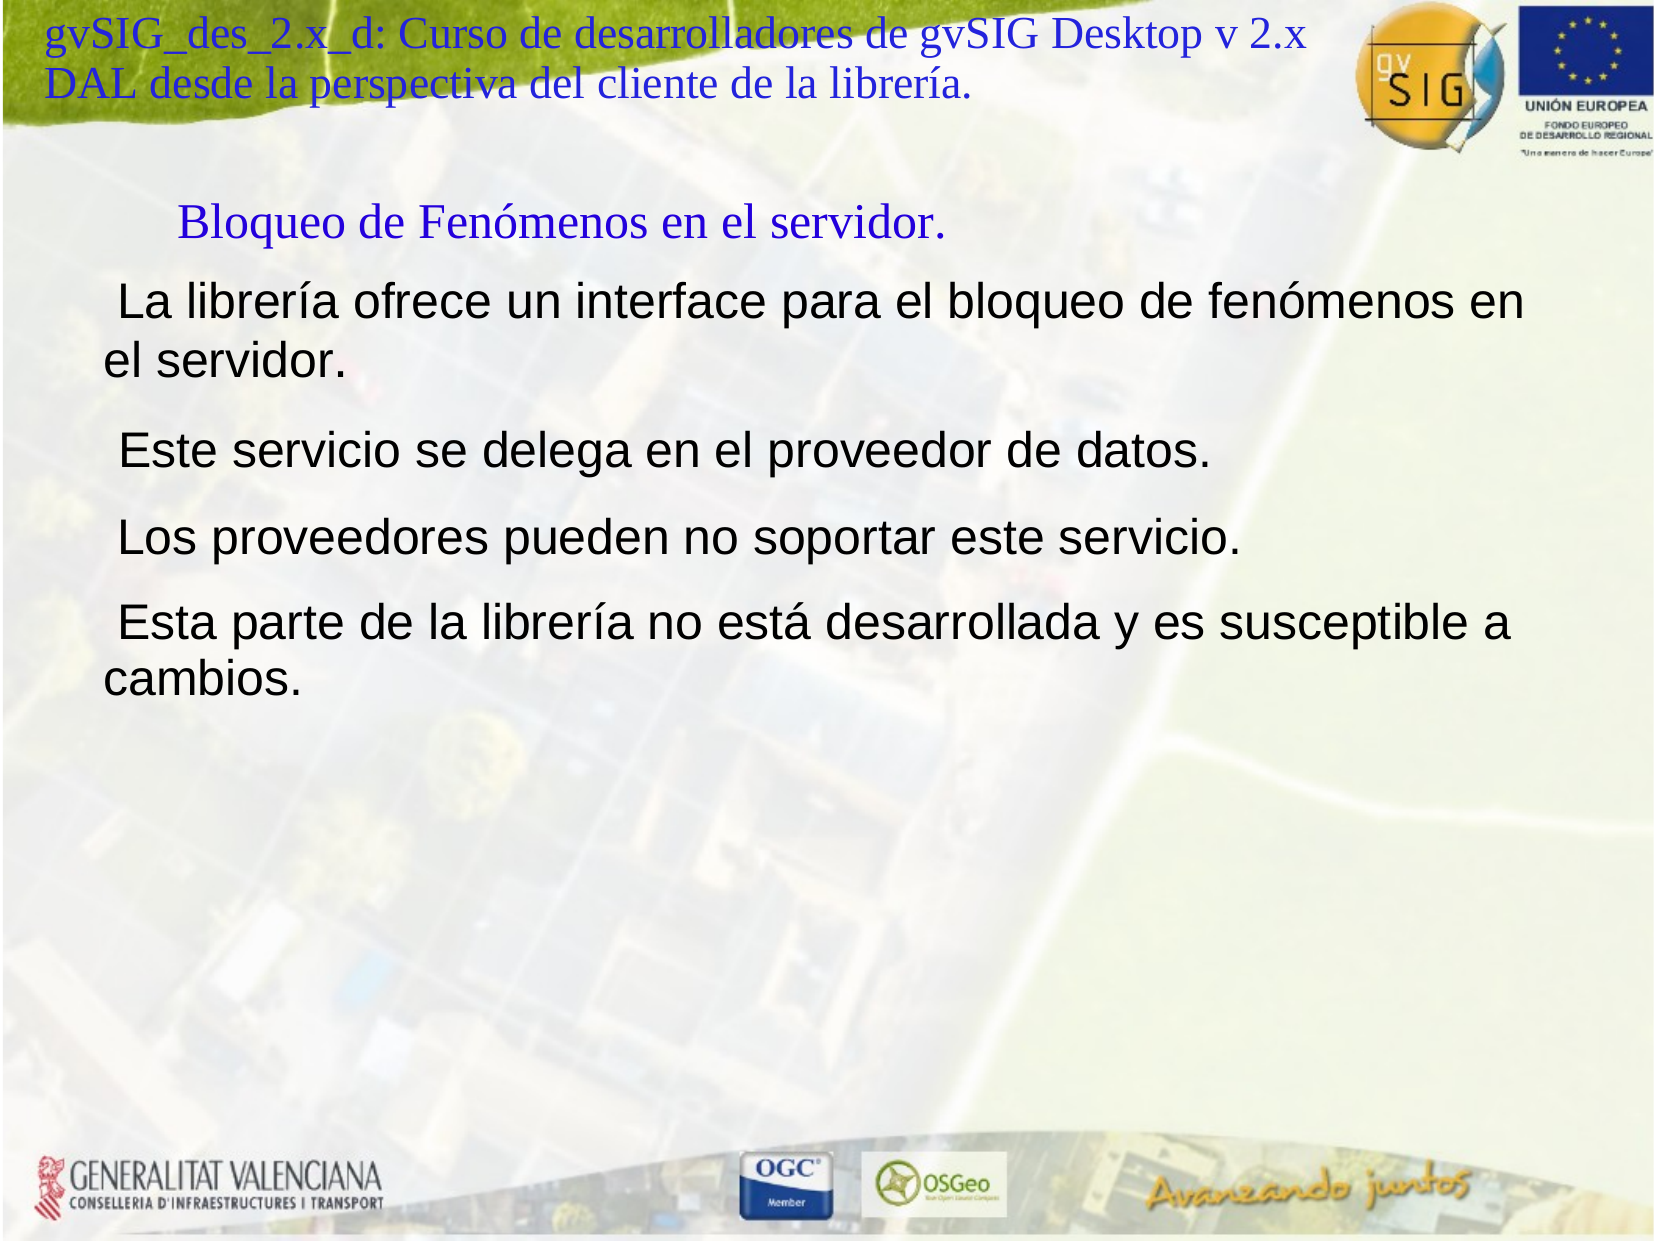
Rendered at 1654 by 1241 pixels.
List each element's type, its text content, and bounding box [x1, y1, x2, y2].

text_box La librería ofrece un interface para el bloqueo de fenómenos en el servidor. Este servicio se delega en el proveedor de datos. Los proveedores pueden no soportar este servicio. Esta parte de la librería no está desarrollada y es susceptible a cambios. [88, 265, 1565, 714]
picture [2, 0, 1654, 1241]
title Bloqueo de Fenómenos en el servidor. [177, 88, 1329, 265]
